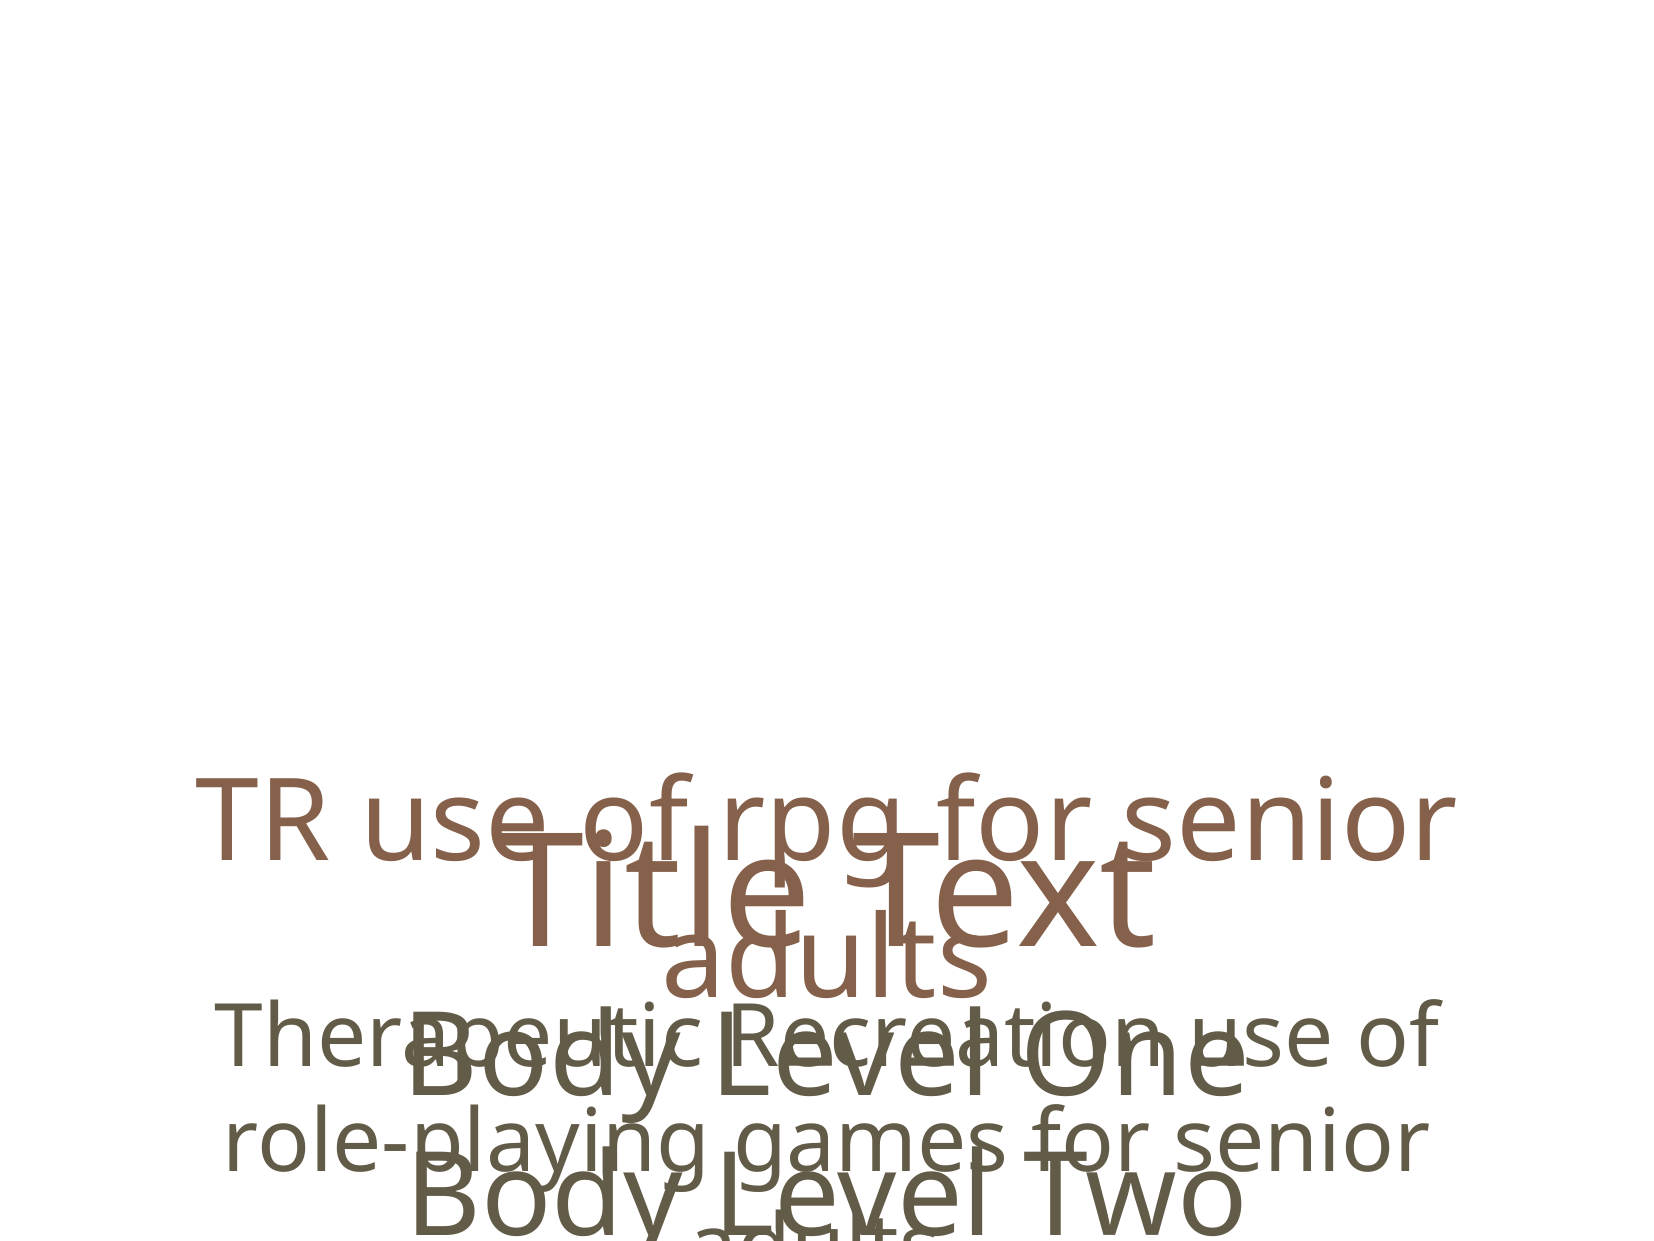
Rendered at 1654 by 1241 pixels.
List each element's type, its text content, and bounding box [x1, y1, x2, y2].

text_box Therapeutic Recreation use of role-playing games for senior adults. [140, 970, 1513, 1149]
title TR use of rpg for senior adults [140, 794, 1513, 970]
